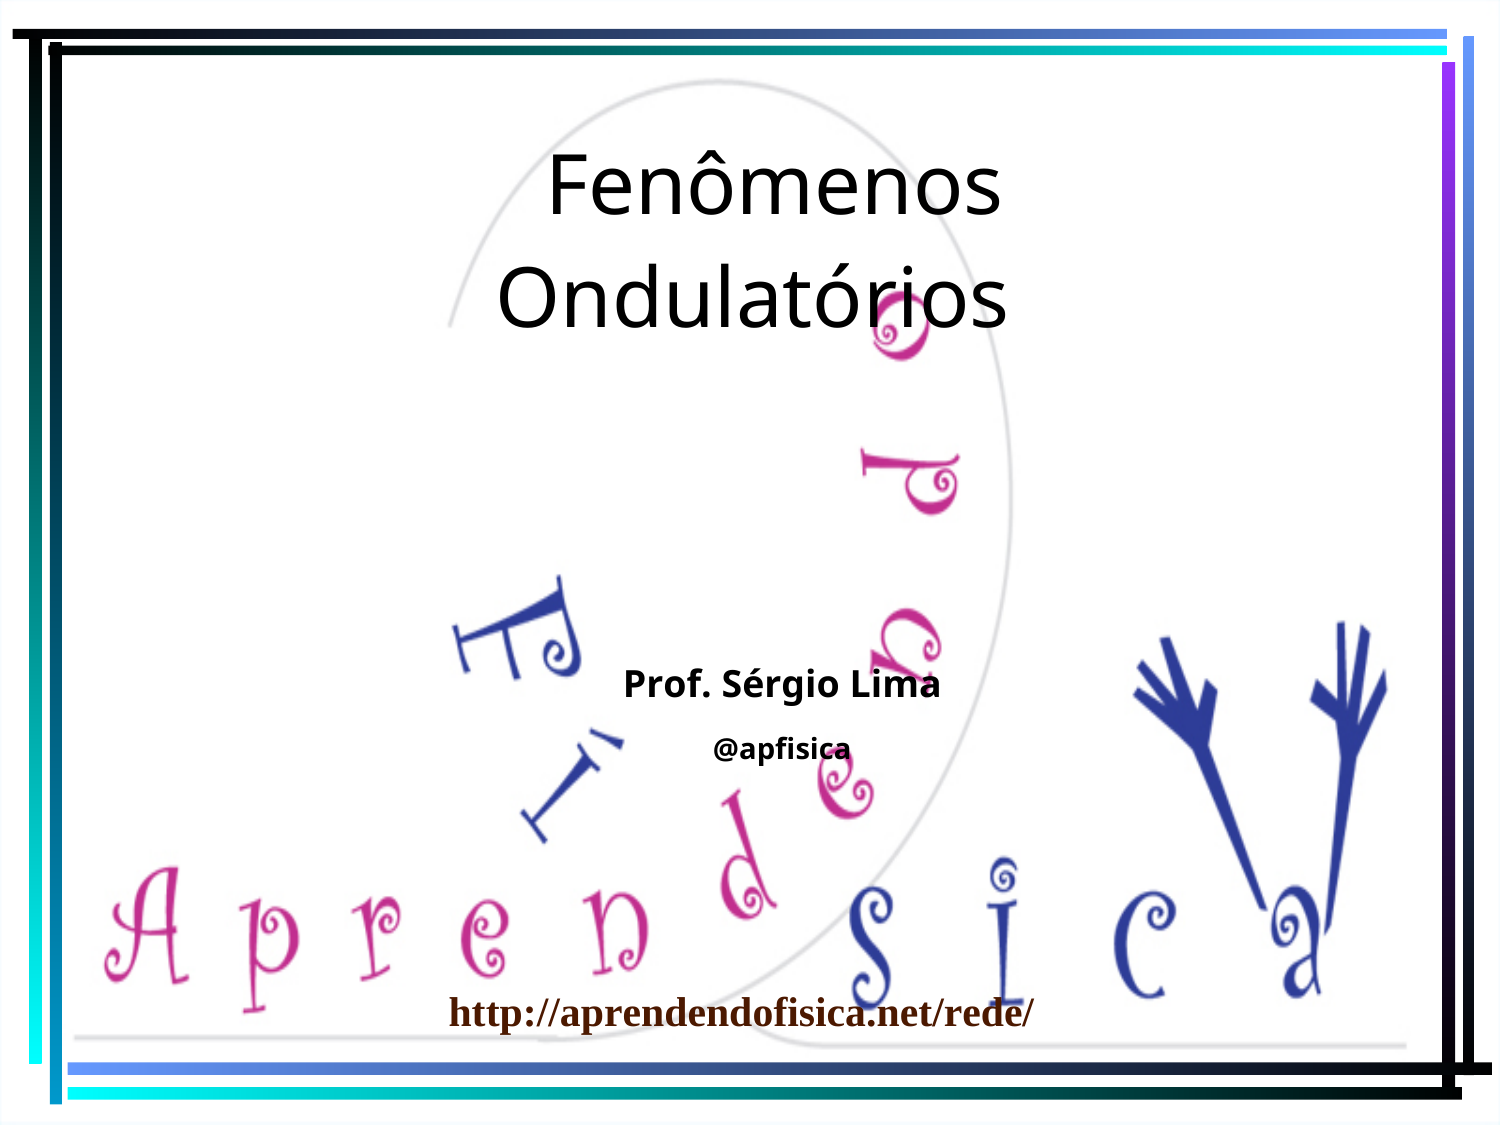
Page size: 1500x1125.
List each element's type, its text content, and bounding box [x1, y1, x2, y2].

text_box http://aprendendofisica.net/rede/ [383, 974, 1050, 1046]
picture [0, 0, 1500, 1125]
subtitle Fenômenos Ondulatórios [190, 118, 1241, 519]
text_box Prof. Sérgio Lima @apfisica [561, 649, 1004, 764]
